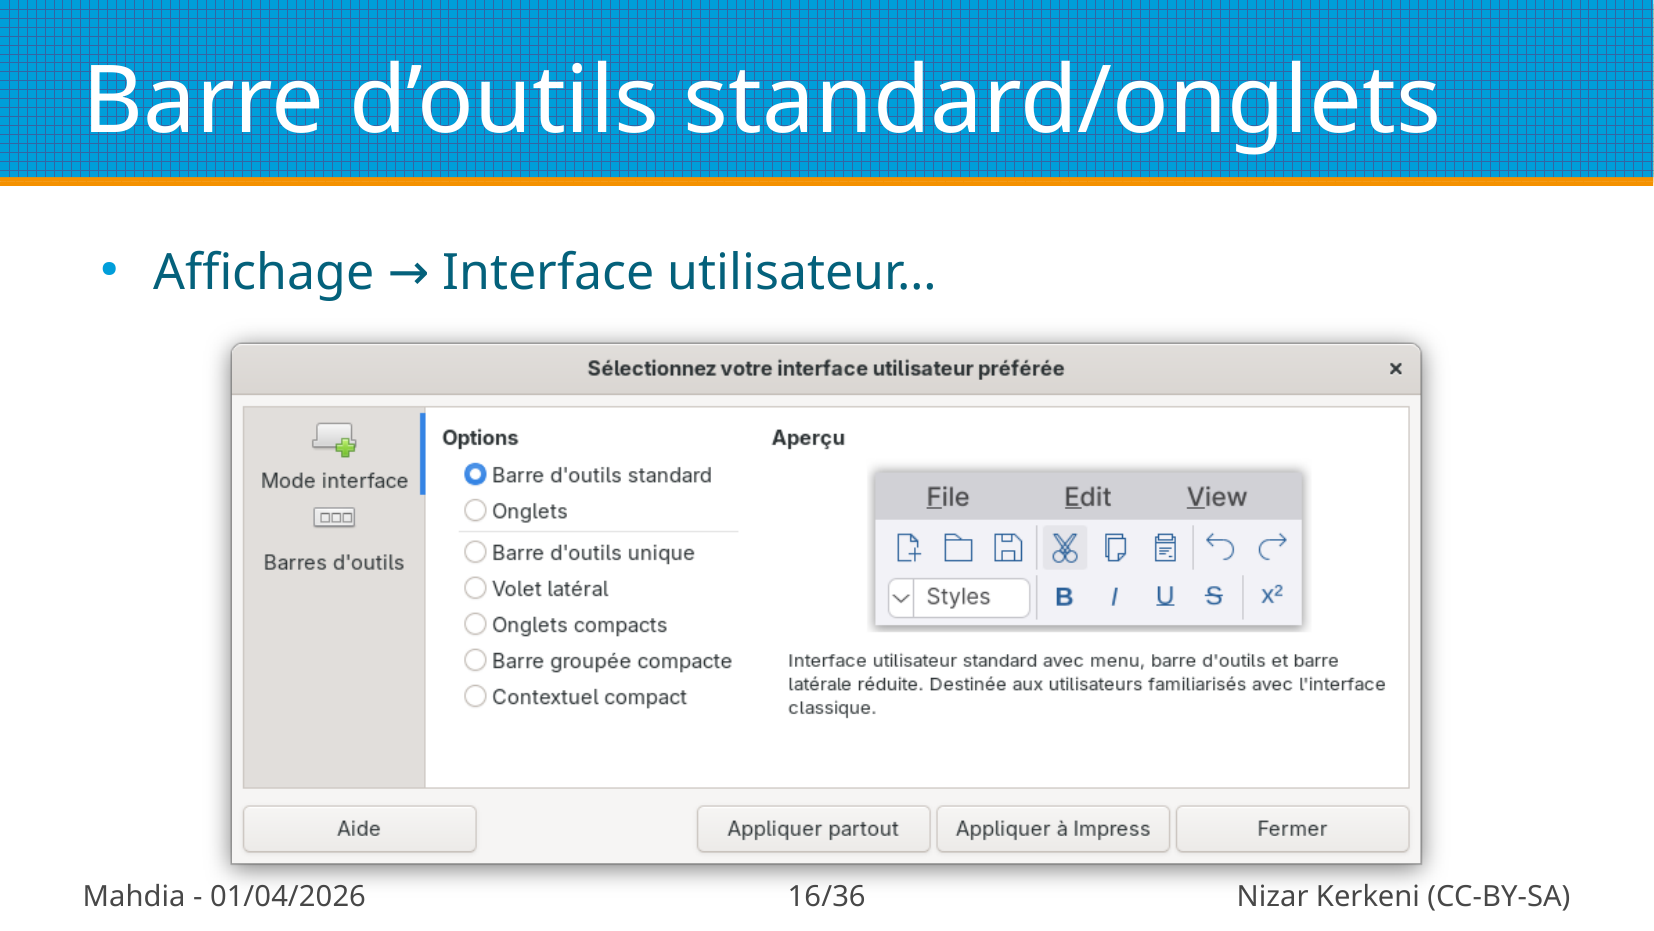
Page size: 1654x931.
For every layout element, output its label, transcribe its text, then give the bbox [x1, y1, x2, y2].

list Affichage → Interface utilisateur… [82, 236, 1571, 511]
title Barre d’outils standard/onglets [82, 14, 1571, 178]
picture [196, 312, 1457, 904]
